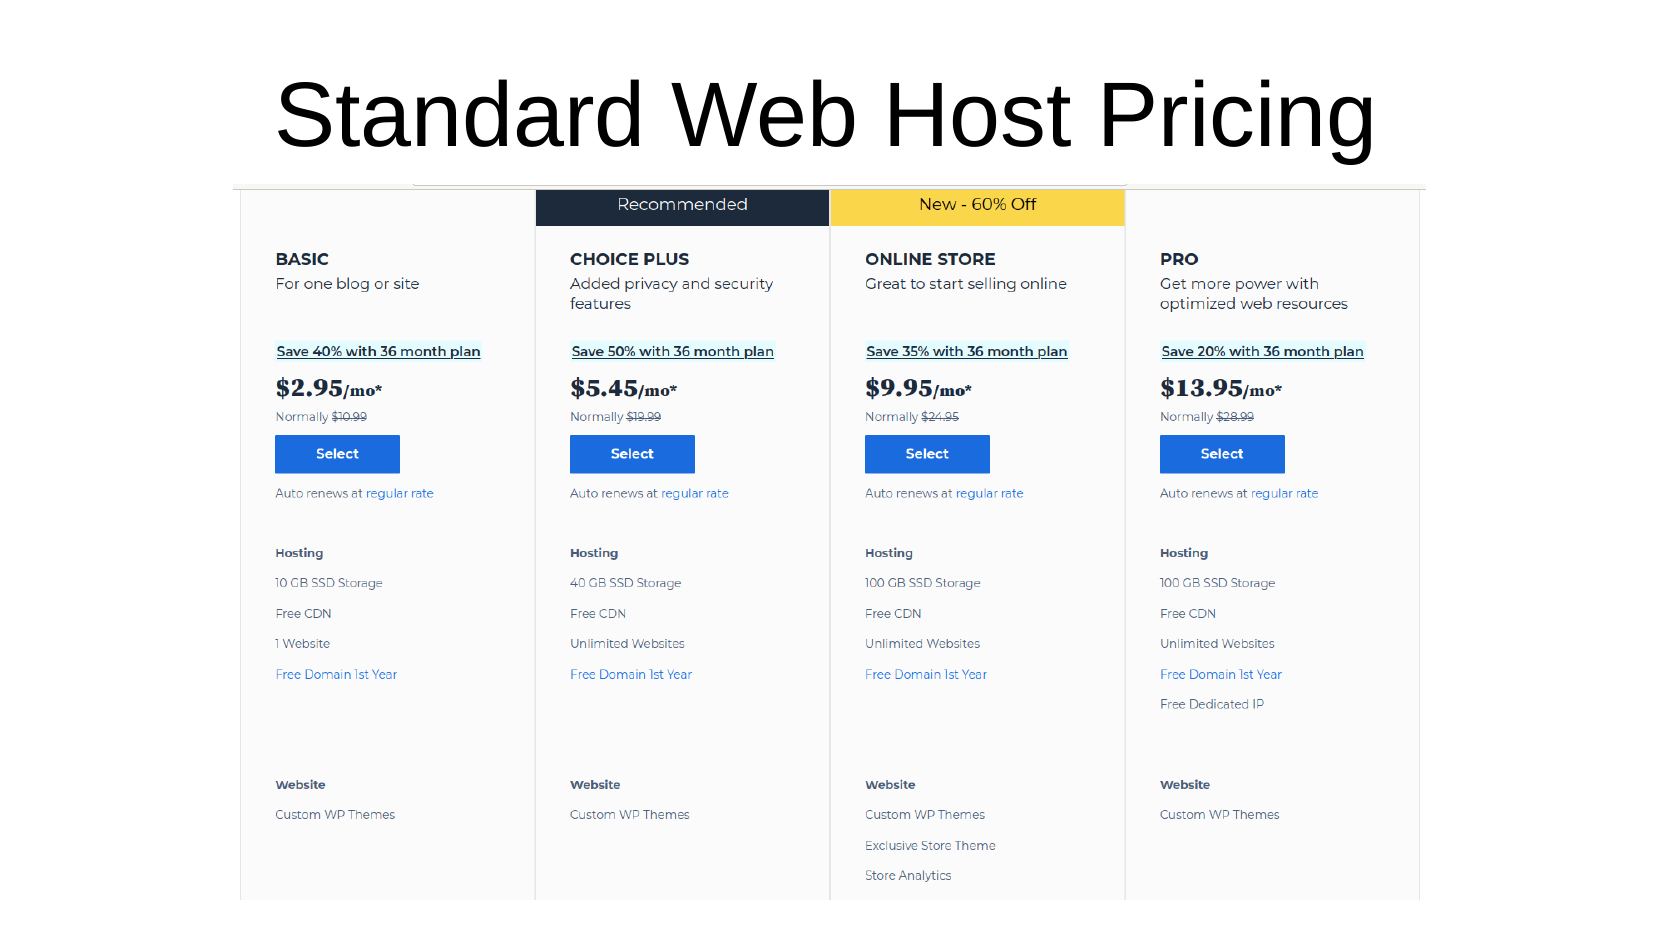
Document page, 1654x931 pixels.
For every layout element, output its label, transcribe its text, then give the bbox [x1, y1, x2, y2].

picture [233, 184, 1426, 901]
title Standard Web Host Pricing [82, 37, 1571, 193]
